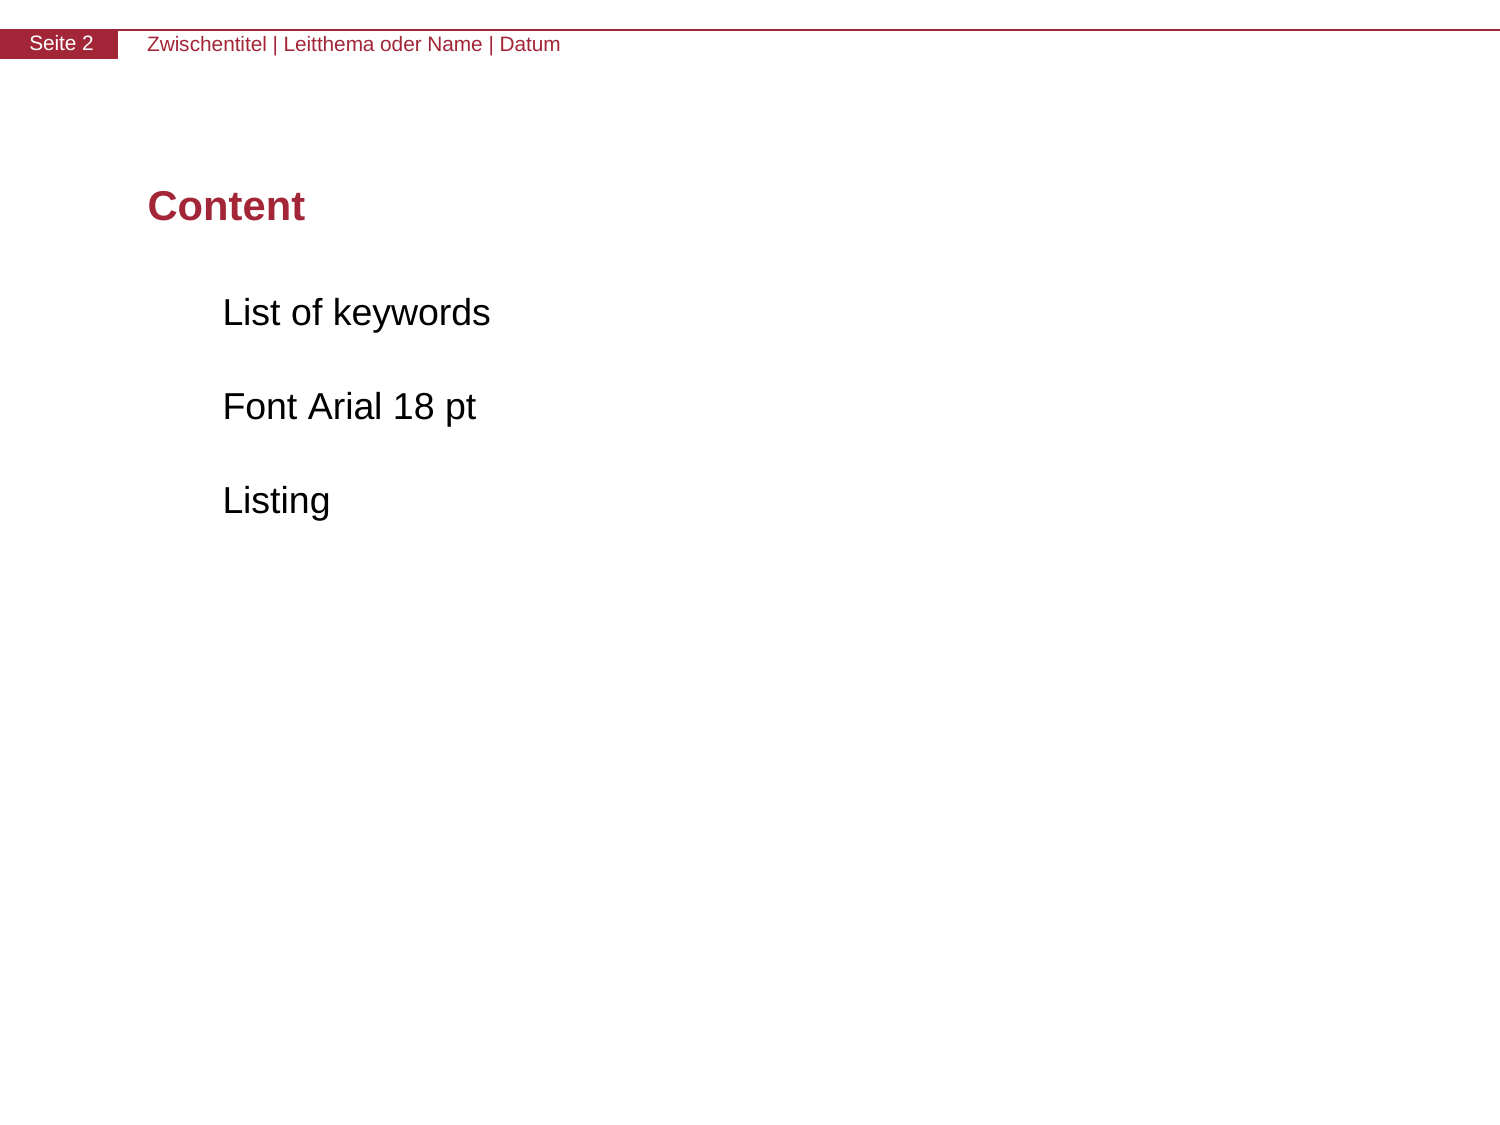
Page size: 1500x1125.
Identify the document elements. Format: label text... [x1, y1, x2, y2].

title Content [132, 149, 1413, 258]
list List of keywords Font Arial 18 pt Listing [132, 287, 1371, 888]
